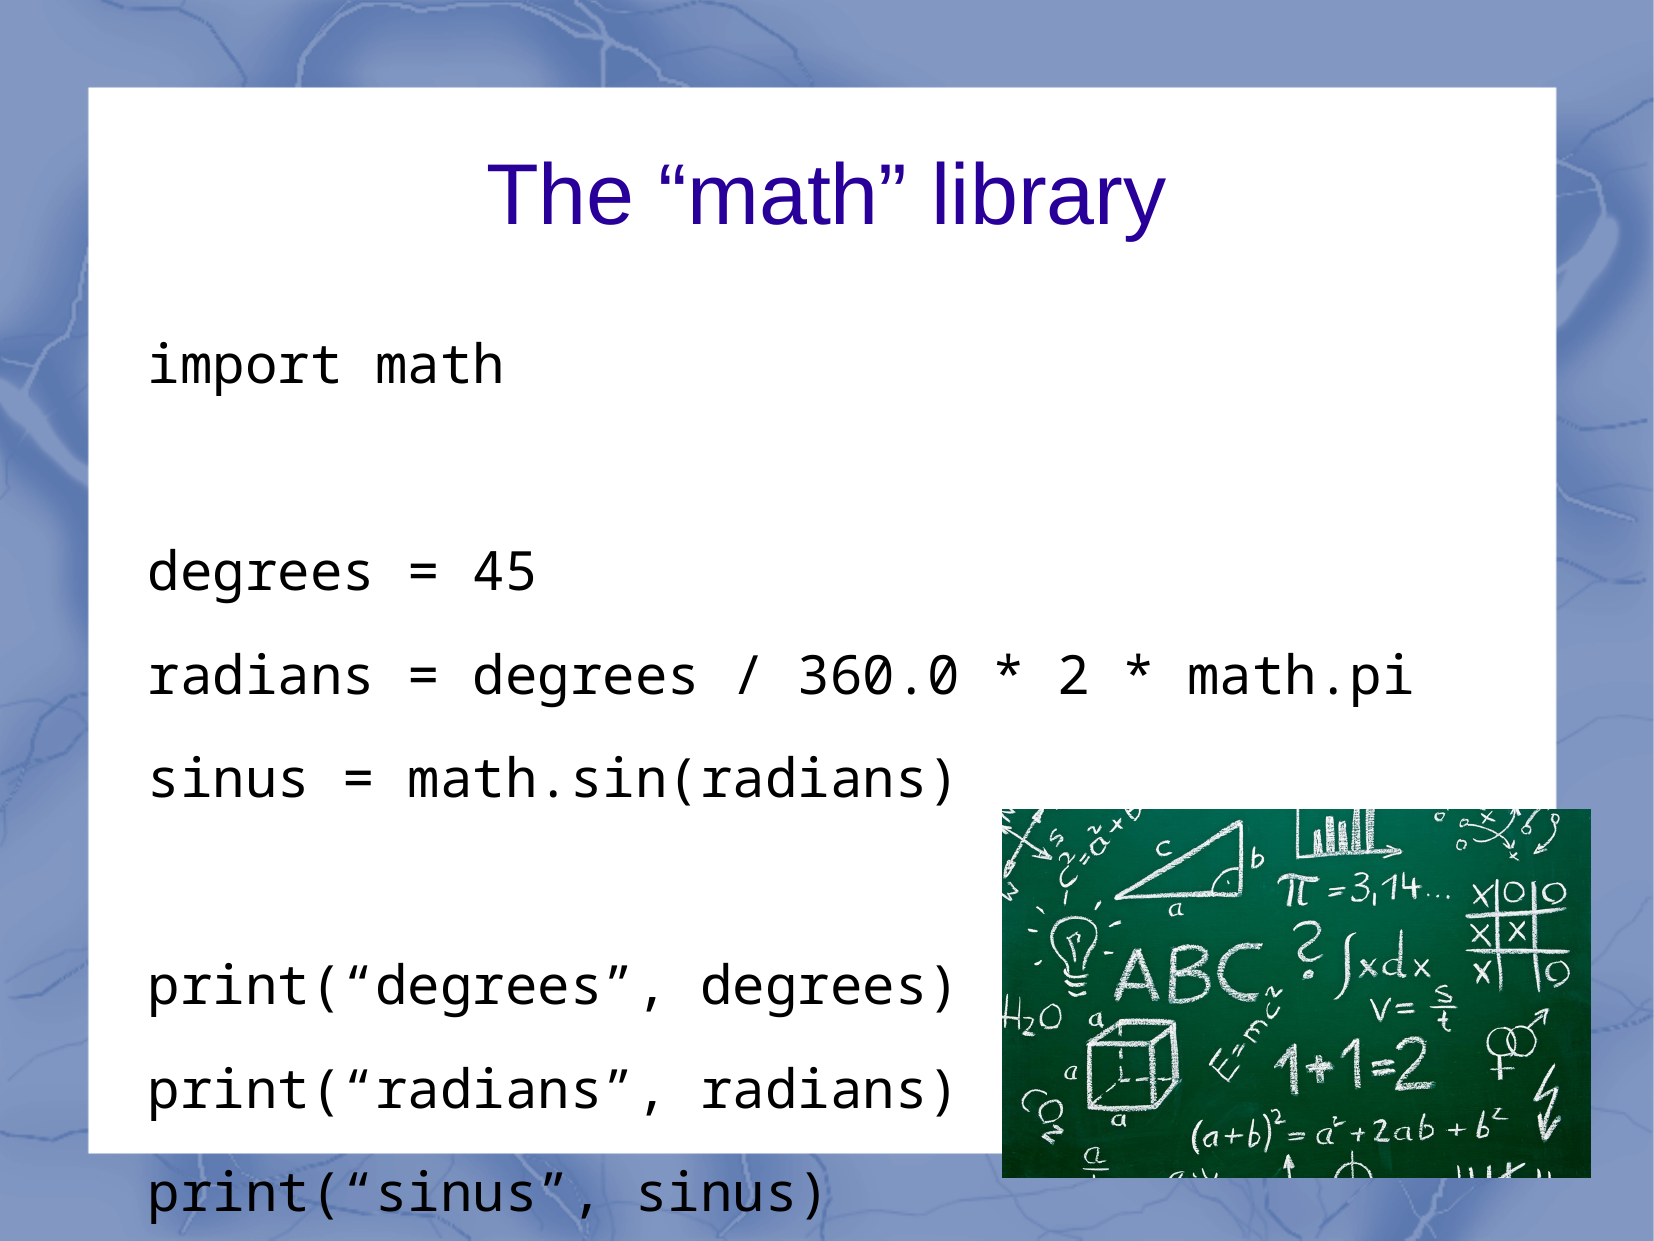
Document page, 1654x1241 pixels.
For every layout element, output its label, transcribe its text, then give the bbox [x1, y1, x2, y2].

title The “math” library [118, 90, 1536, 298]
list import math degrees = 45 radians = degrees / 360.0 * 2 * math.pi sinus = math.sin(radians) print(“degrees”, degrees) print(“radians”, radians) print(“sinus”, sinus) [147, 325, 1506, 1130]
picture [0, 0, 1654, 1241]
